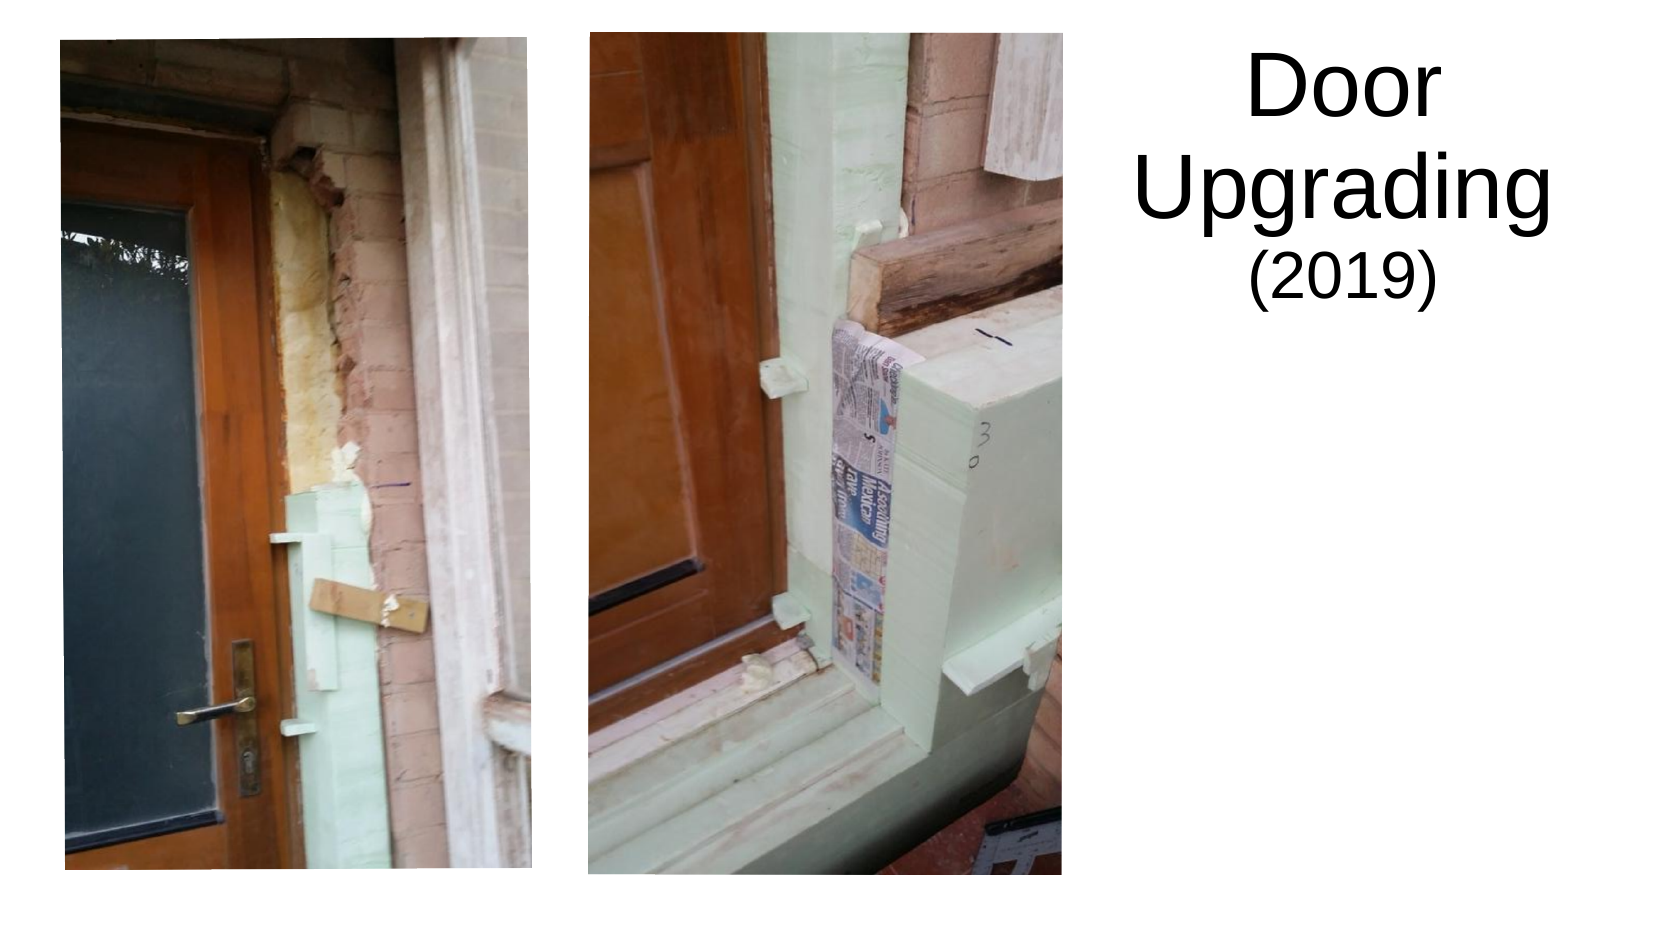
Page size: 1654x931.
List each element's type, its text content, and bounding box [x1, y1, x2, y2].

picture [59, 36, 532, 870]
title Door Upgrading (2019) [1062, 29, 1625, 318]
picture [587, 31, 1063, 875]
